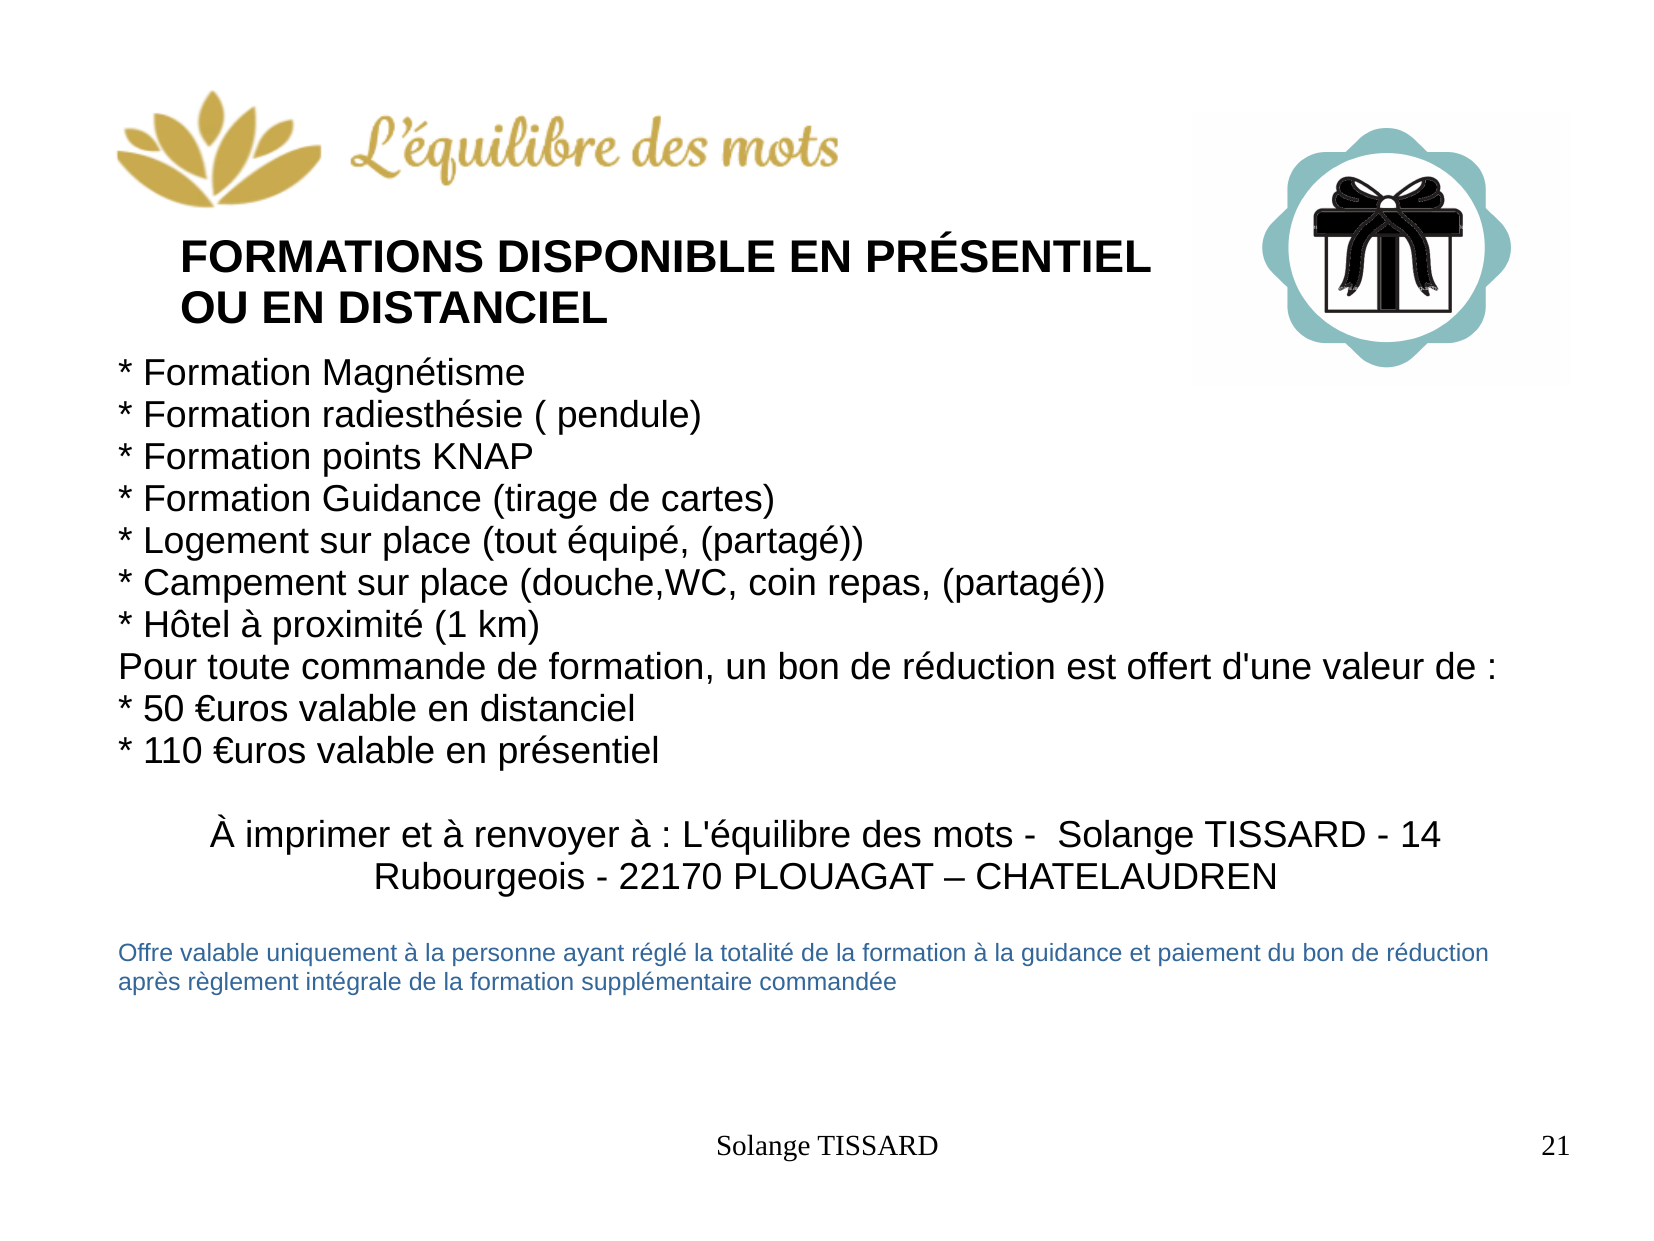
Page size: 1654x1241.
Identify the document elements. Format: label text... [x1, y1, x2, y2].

picture [1192, 113, 1571, 386]
text_box FORMATIONS DISPONIBLE EN PRÉSENTIEL OU EN DISTANCIEL [165, 223, 1192, 343]
subtitle * Formation Magnétisme * Formation radiesthésie ( pendule) * Formation points KNAP * Formation Guidance (tirage de cartes) * Logement sur place (tout équipé, (partagé)) * Campement sur place (douche,WC, coin repas, (partagé)) * Hôtel à proximité (1 km) Pour toute commande de formation, un bon de réduction est offert d'une valeur de : * 50 €uros valable en distanciel * 110 €uros valable en présentiel À imprimer et à renvoyer à : L'équilibre des mots - Solange TISSARD - 14 Rubourgeois - 22170 PLOUAGAT – CHATELAUDREN Offre valable uniquement à la personne ayant réglé la totalité de la formation à la guidance et paiement du bon de réduction après règlement intégrale de la formation supplémentaire commandée [118, 350, 1535, 996]
picture [85, 82, 863, 225]
